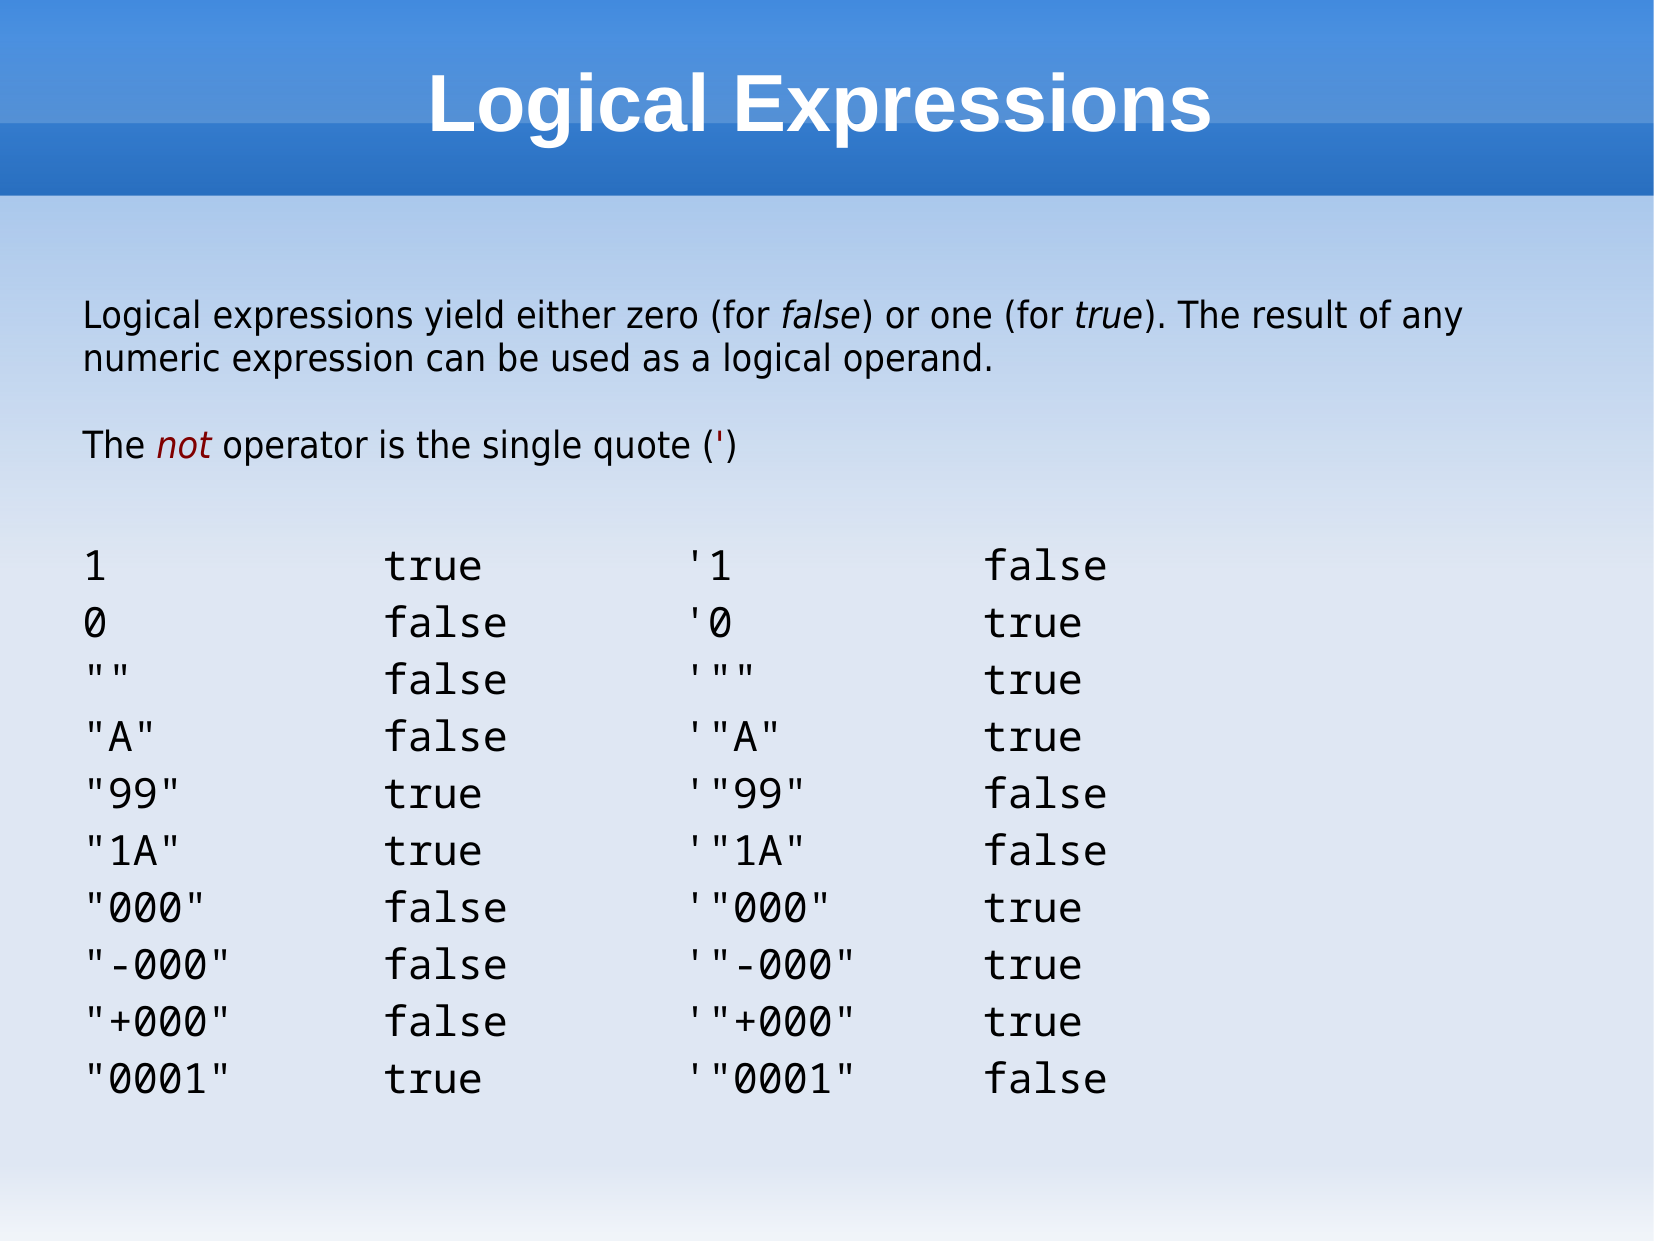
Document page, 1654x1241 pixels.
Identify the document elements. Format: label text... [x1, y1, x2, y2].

title Logical Expressions [76, 0, 1565, 208]
picture [0, 0, 1654, 1241]
subtitle Logical expressions yield either zero (for false) or one (for true). The result of any numeric expression can be used as a logical operand. The not operator is the single quote (') 1 true '1 false 0 false '0 true "" false '"" true "A" false '"A" true "99" true '"99" false "1A" true '"1A" false "000" false '"000" true "-000" false '"-000" true "+000" false '"+000" true "0001" true '"0001" false [82, 290, 1571, 1109]
